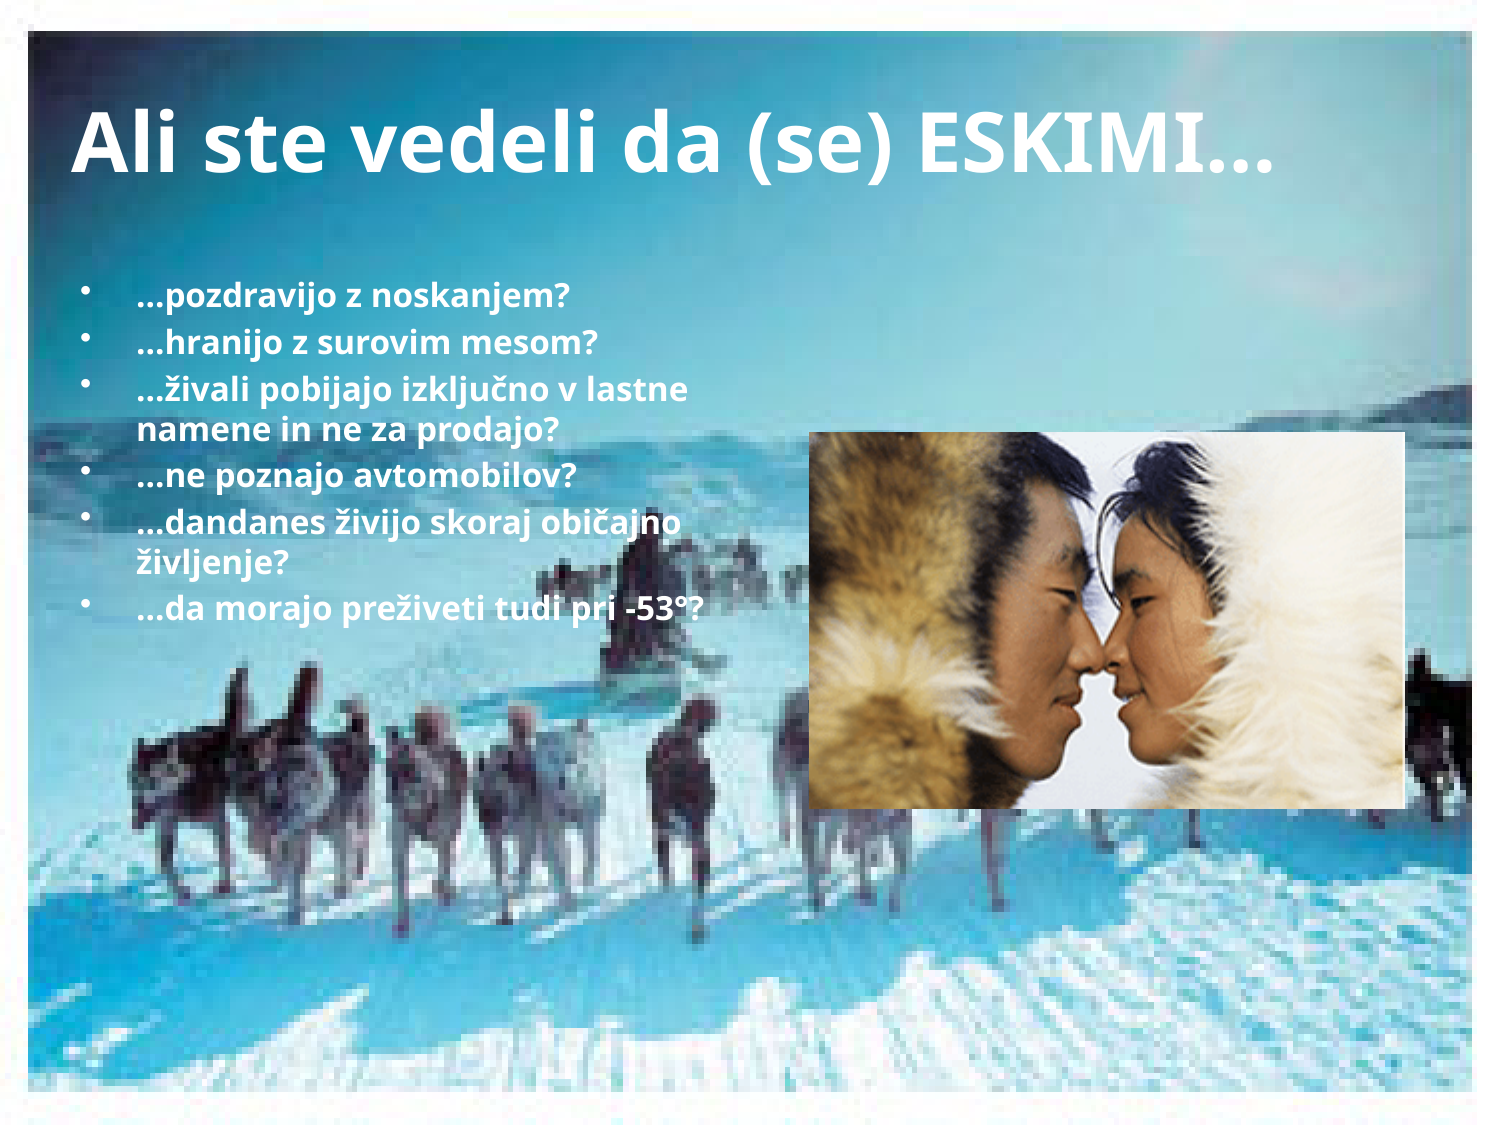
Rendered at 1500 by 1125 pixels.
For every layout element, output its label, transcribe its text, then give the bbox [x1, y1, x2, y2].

title Ali ste vedeli da (se) ESKIMI… [0, 45, 1350, 233]
picture [0, 0, 1500, 1125]
list …pozdravijo z noskanjem? …hranijo z surovim mesom? …živali pobijajo izključno v lastne namene in ne za prodajo? …ne poznajo avtomobilov? …dandanes živijo skoraj običajno življenje? …da morajo preživeti tudi pri -53°? [64, 267, 728, 1010]
